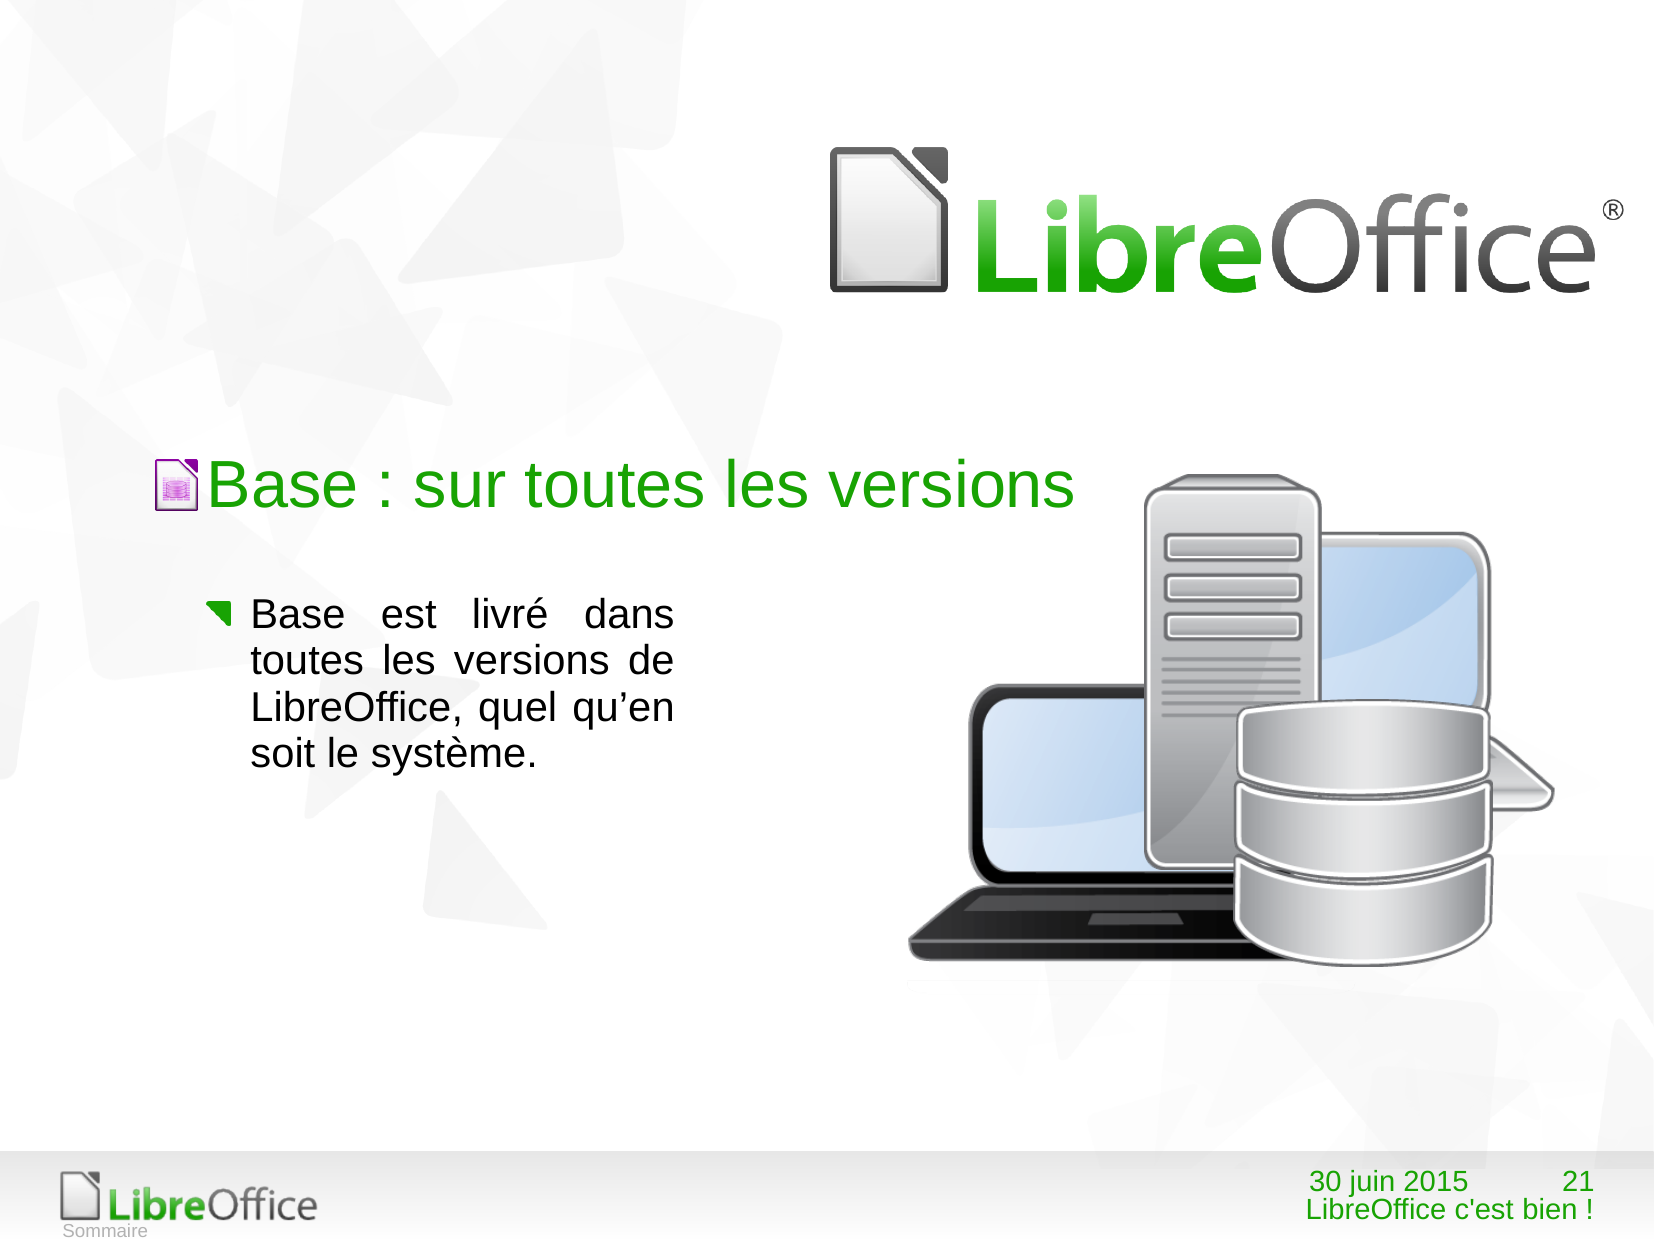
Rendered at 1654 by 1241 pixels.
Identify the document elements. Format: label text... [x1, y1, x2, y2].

title Base : sur toutes les versions [206, 395, 1477, 573]
picture [41, 1152, 337, 1240]
picture [888, 474, 1654, 1169]
picture [0, 0, 1654, 930]
list Base est livré dans toutes les versions de LibreOffice, quel qu’en soit le système. [206, 590, 676, 934]
